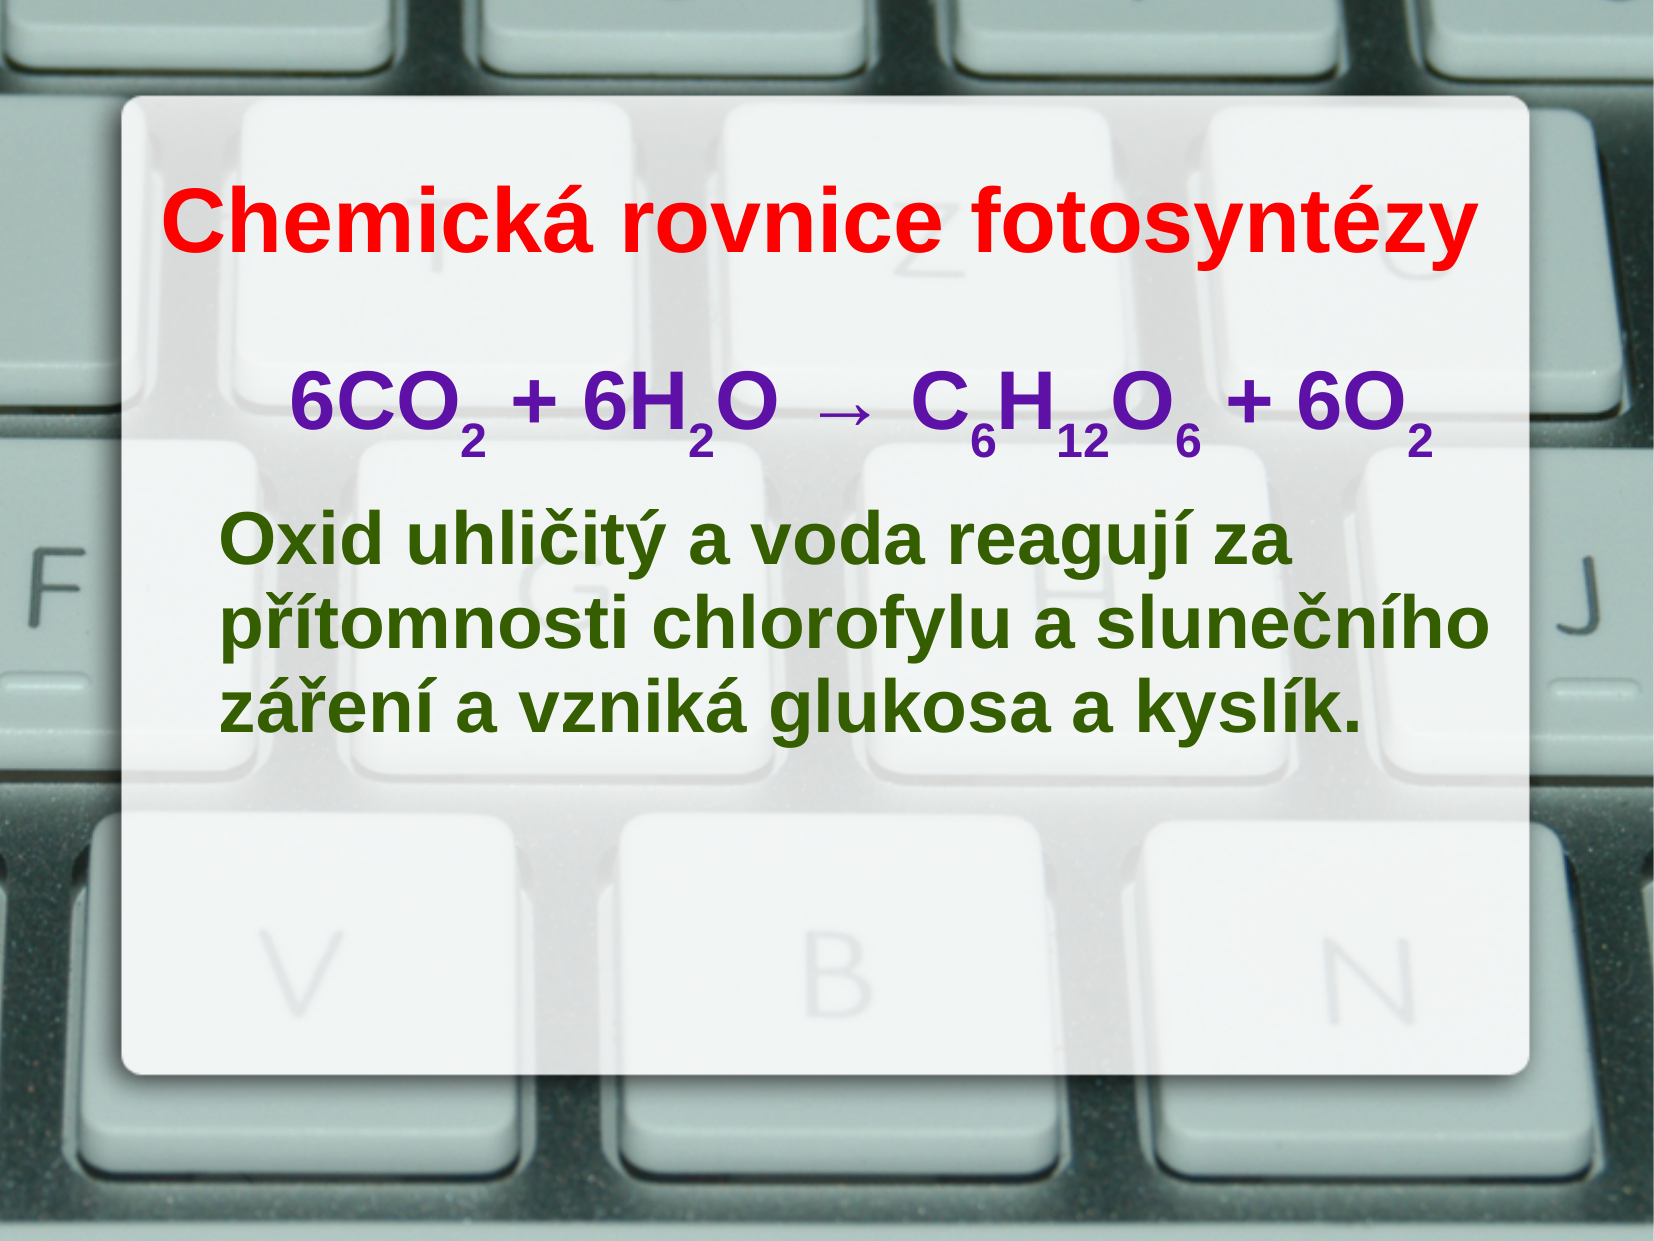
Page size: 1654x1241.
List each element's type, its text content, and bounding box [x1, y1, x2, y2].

list 6CO2 + 6H2O → C6H12O6 + 6O2 Oxid uhličitý a voda reagují za přítomnosti chlorofylu a slunečního záření a vzniká glukosa a kyslík. [147, 354, 1506, 1173]
picture [0, 0, 1654, 1241]
title Chemická rovnice fotosyntézy [135, 117, 1506, 325]
